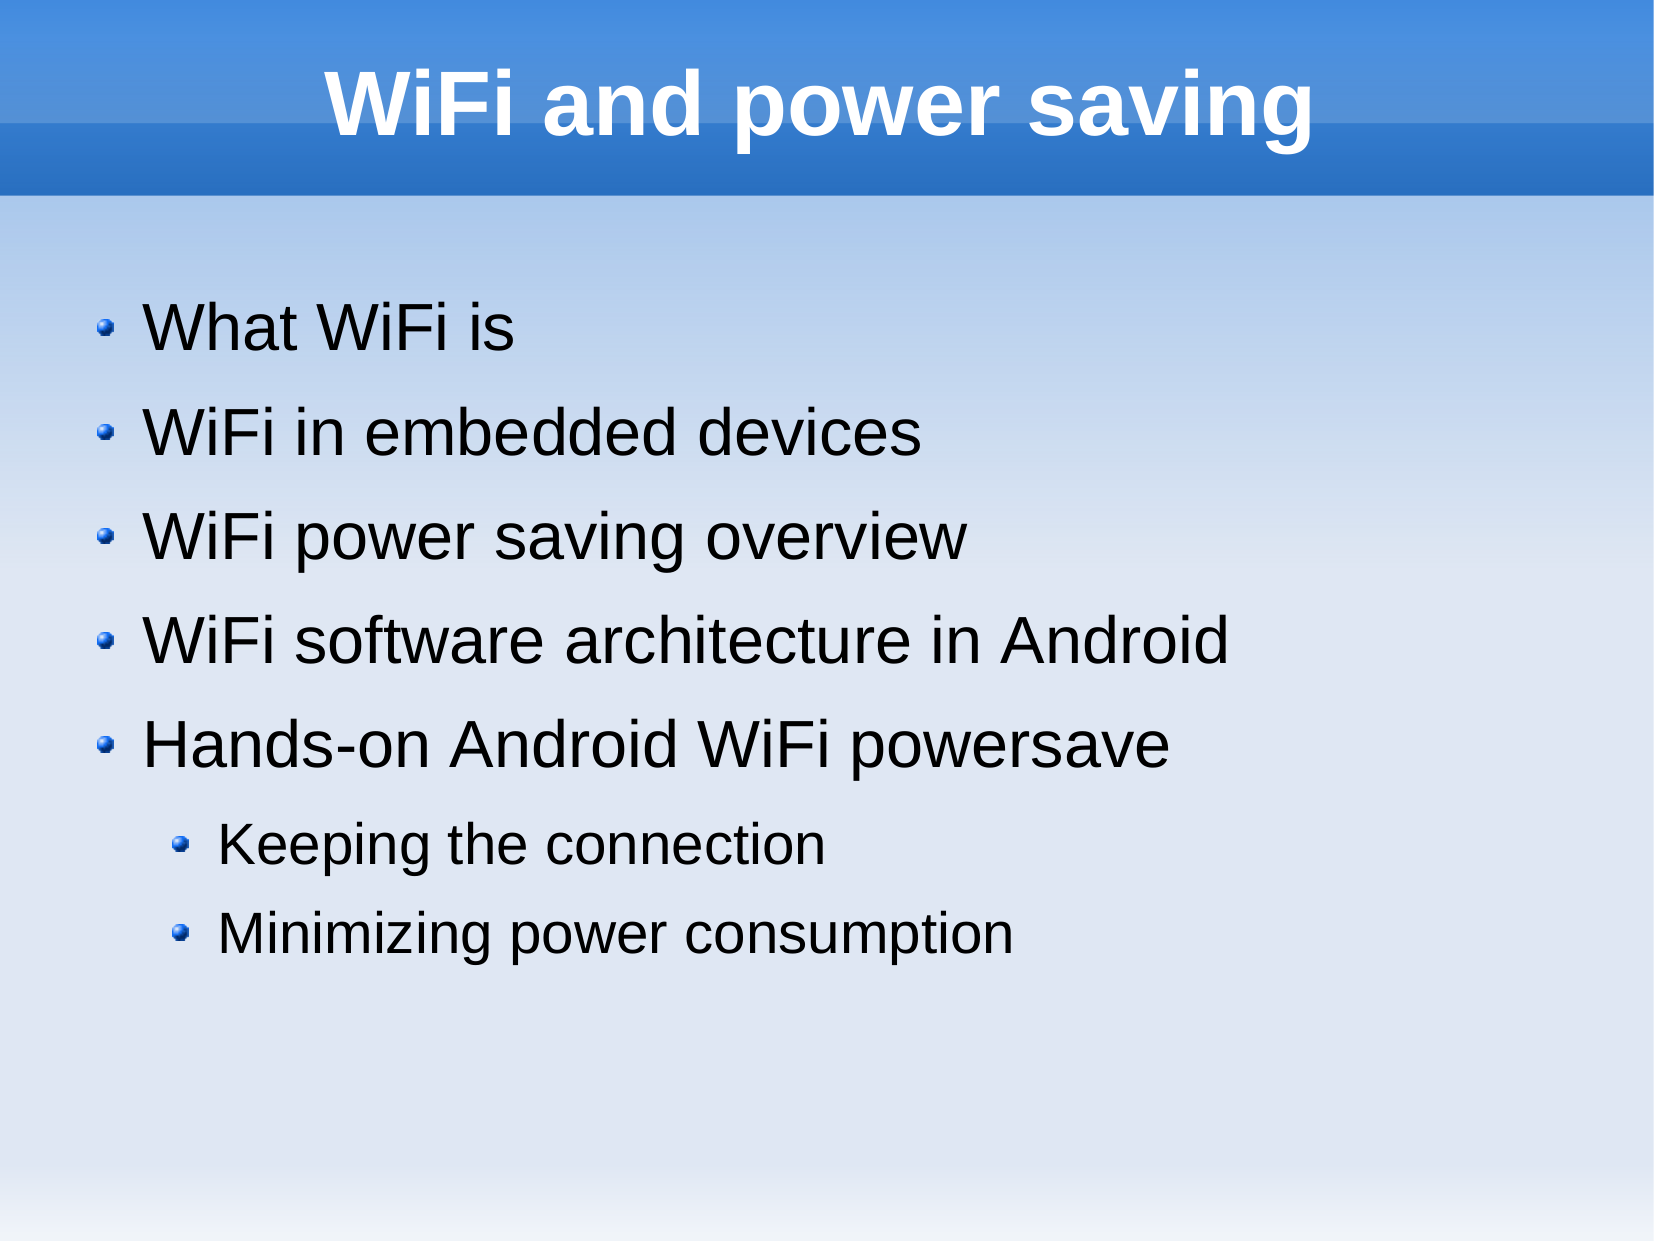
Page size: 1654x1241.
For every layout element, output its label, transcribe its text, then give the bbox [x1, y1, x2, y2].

picture [0, 0, 1654, 1241]
list What WiFi is WiFi in embedded devices WiFi power saving overview WiFi software architecture in Android Hands-on Android WiFi powersave Keeping the connection Minimizing power consumption [82, 290, 1571, 1094]
title WiFi and power saving [76, 0, 1565, 208]
